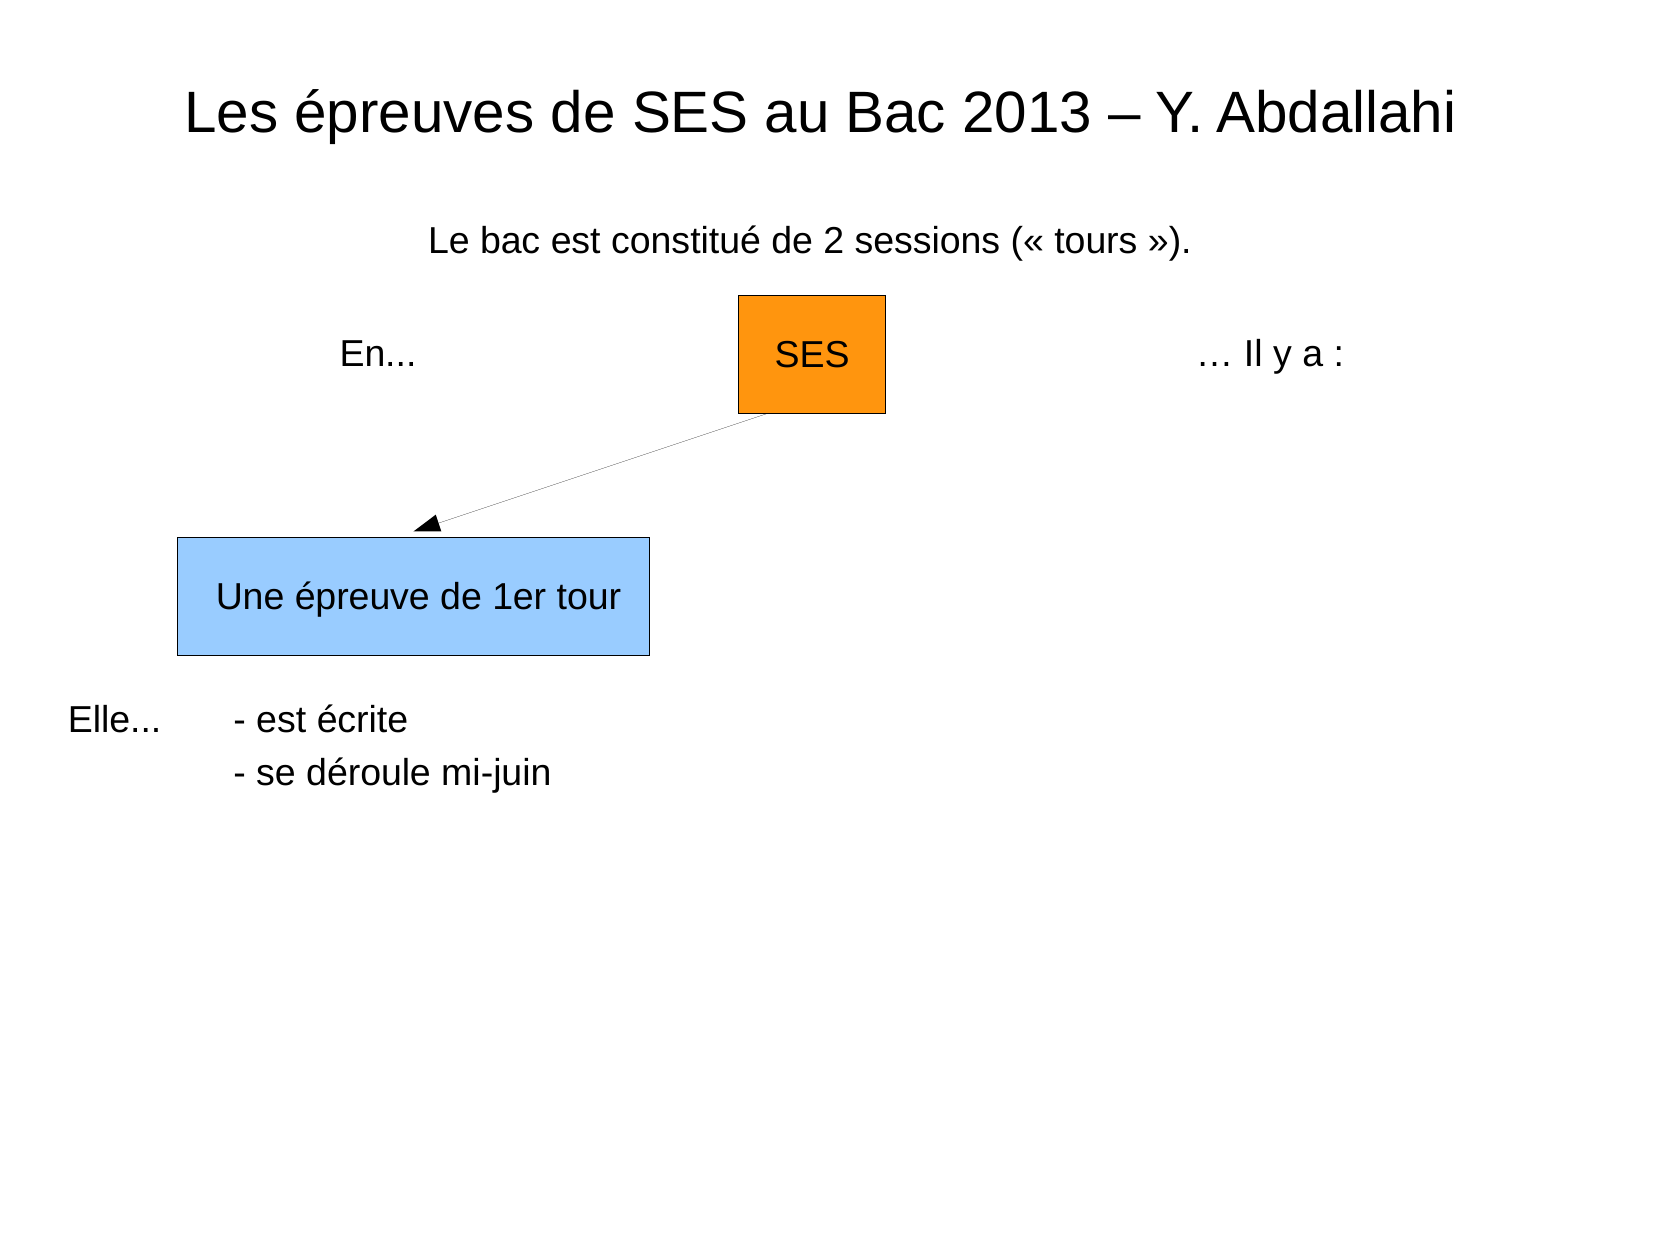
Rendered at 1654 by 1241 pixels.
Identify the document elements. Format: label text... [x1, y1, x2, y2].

text_box Le bac est constitué de 2 sessions (« tours »). [413, 212, 1209, 270]
text_box - se déroule mi-juin [218, 744, 568, 801]
text_box SES [738, 295, 886, 414]
title Les épreuves de SES au Bac 2013 – Y. Abdallahi [76, 53, 1566, 172]
text_box … Il y a : [1181, 324, 1359, 382]
text_box En... [324, 324, 432, 382]
text_box - est écrite [218, 690, 424, 744]
text_box Une épreuve de 1er tour [177, 537, 650, 656]
text_box Elle... [53, 690, 177, 774]
